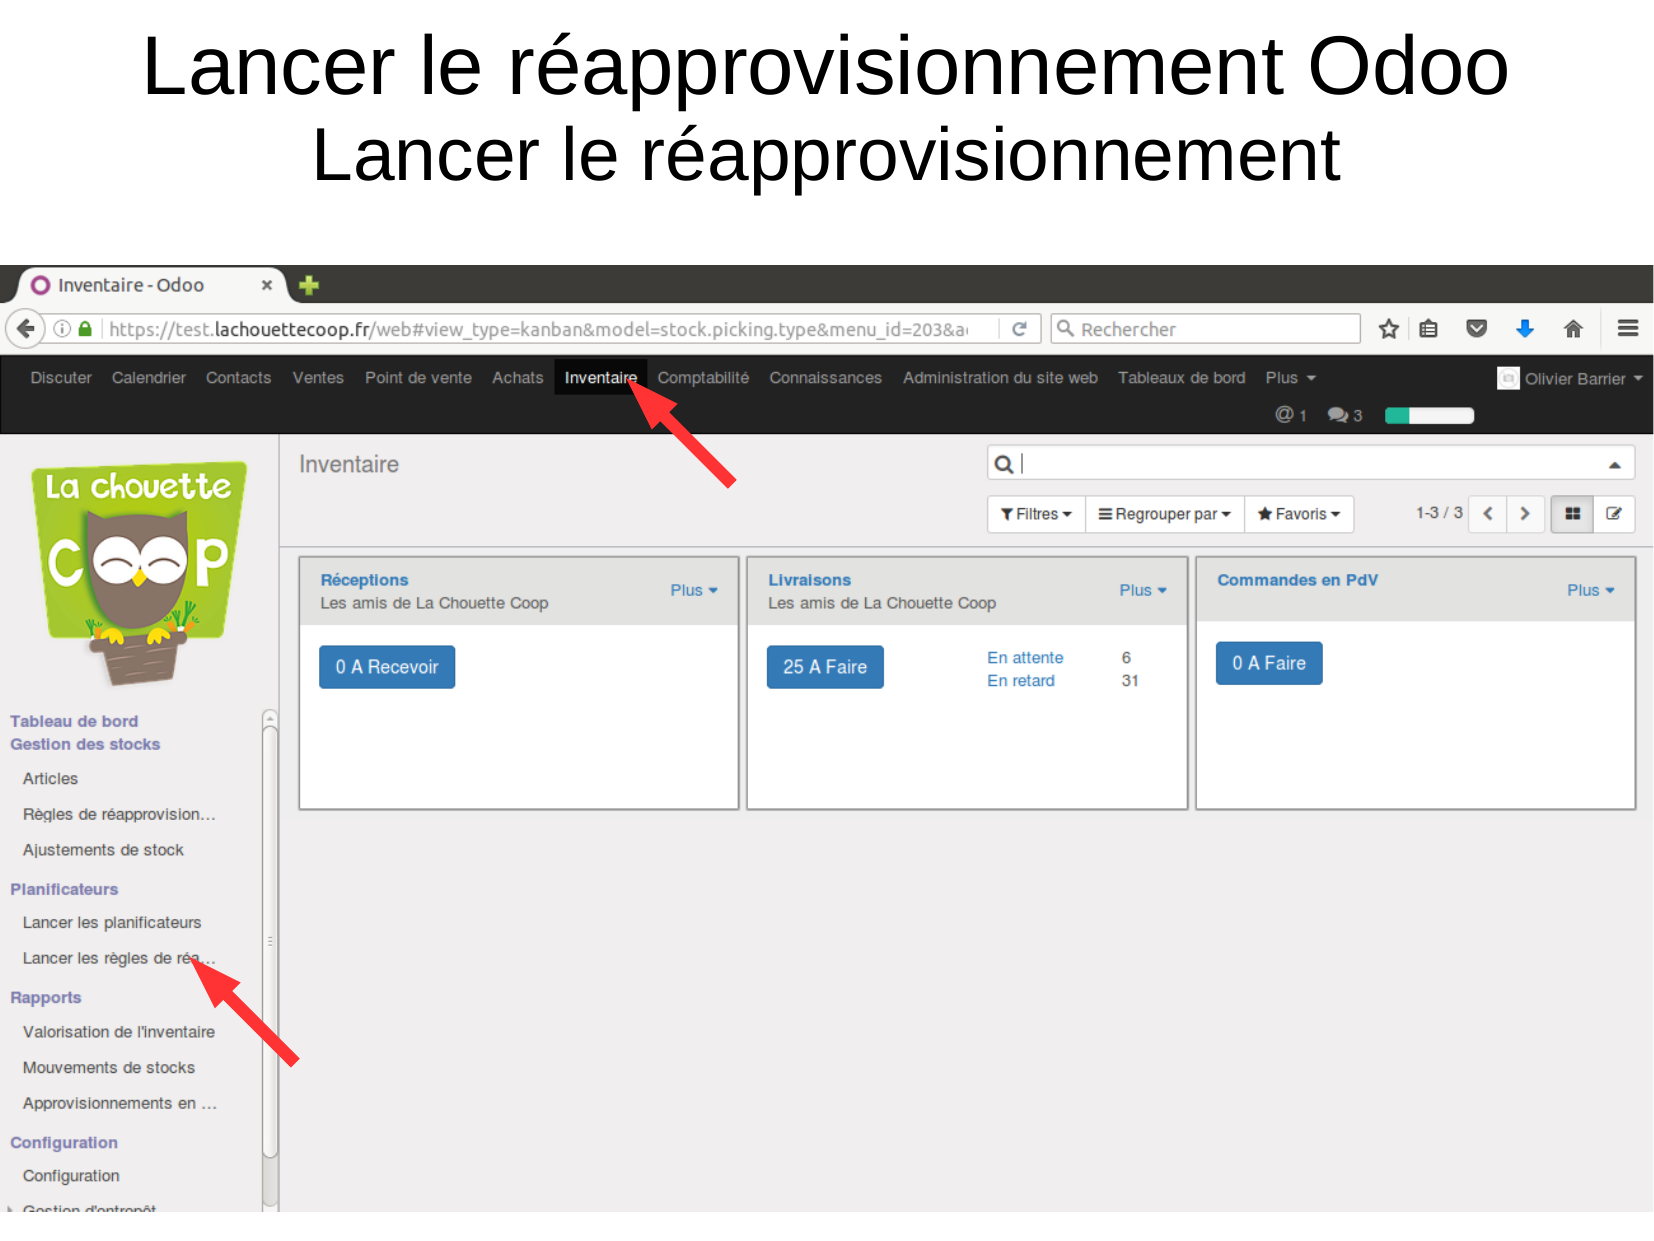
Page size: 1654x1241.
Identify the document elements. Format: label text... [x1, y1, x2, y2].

picture [0, 265, 1654, 1212]
title Lancer le réapprovisionnement Odoo Lancer le réapprovisionnement [82, 18, 1571, 197]
